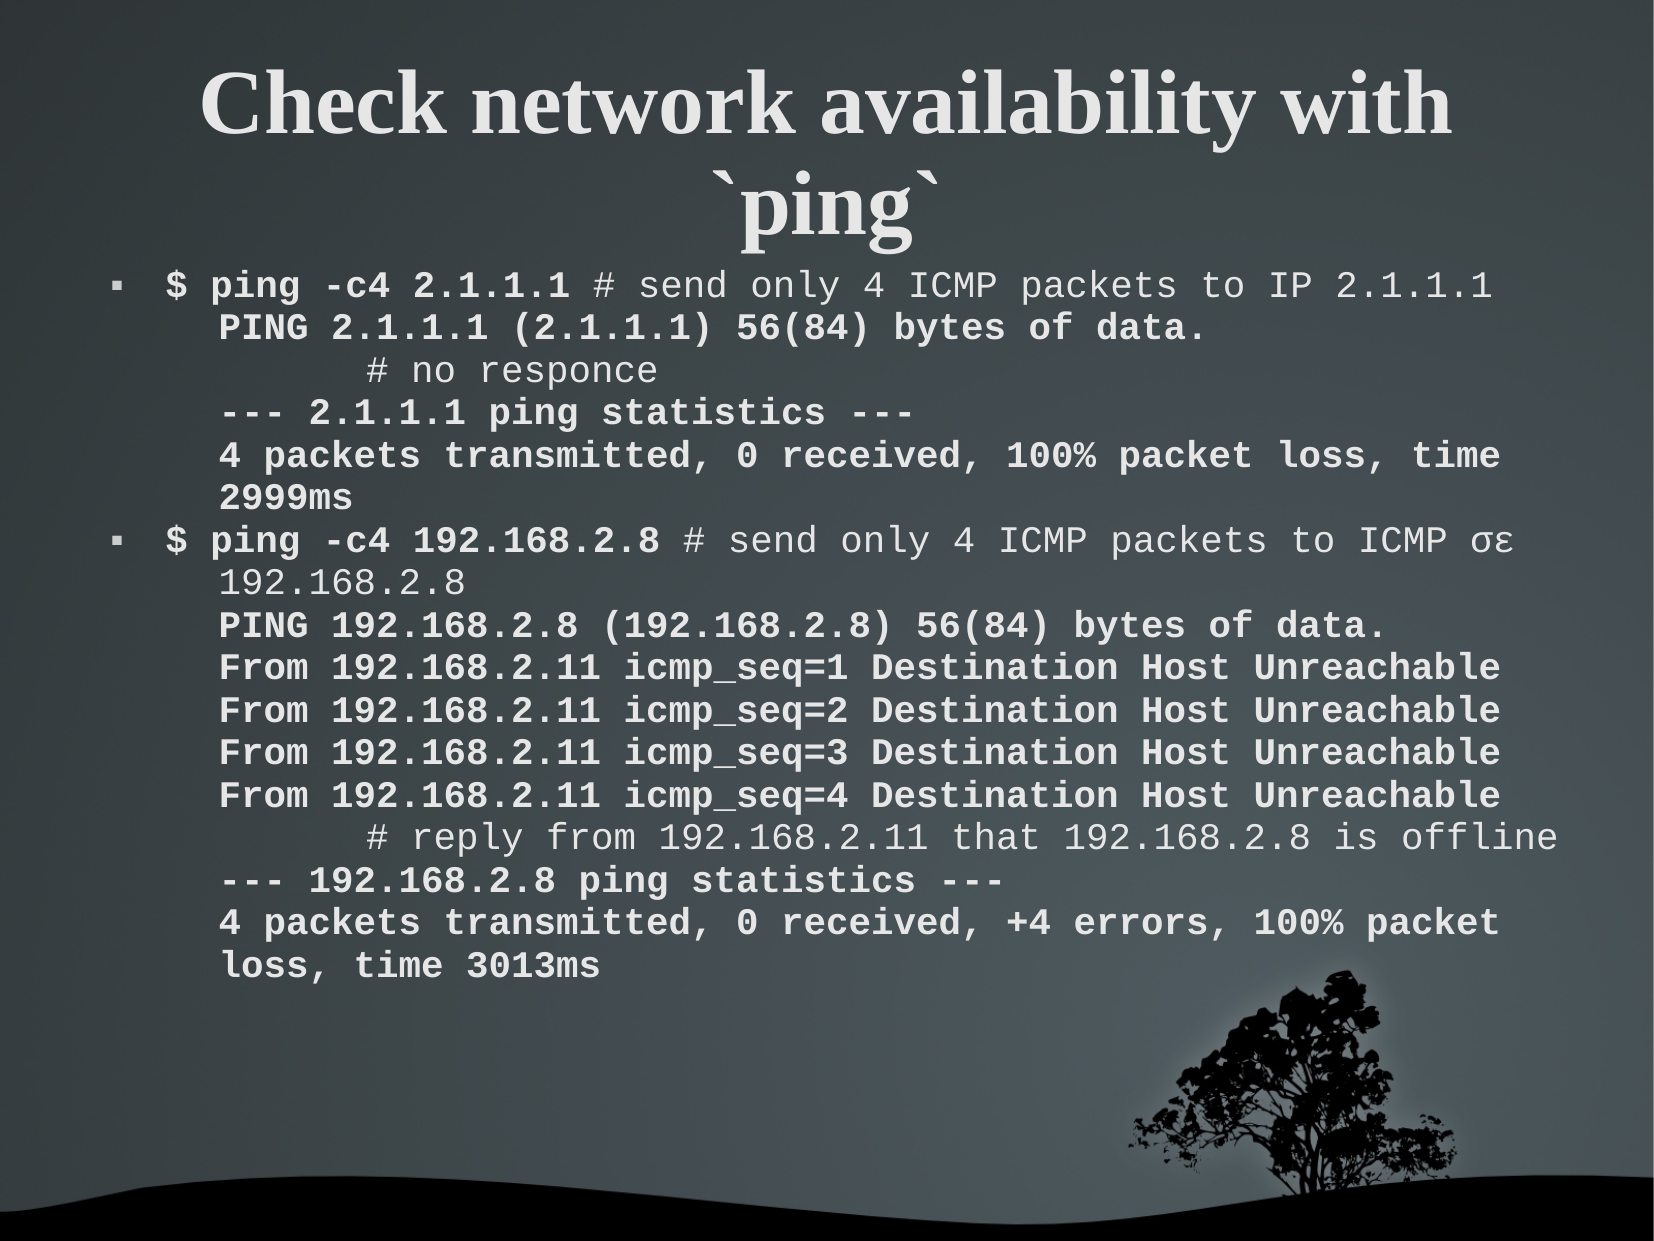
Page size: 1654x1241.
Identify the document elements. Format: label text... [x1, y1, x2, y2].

title Check network availability with `ping` [82, 49, 1571, 257]
picture [0, 0, 1654, 1241]
list $ ping -c4 2.1.1.1 # send only 4 ICMP packets to IP 2.1.1.1 PING 2.1.1.1 (2.1.1.1) 56(84) bytes of data. # no responce --- 2.1.1.1 ping statistics --- 4 packets transmitted, 0 received, 100% packet loss, time 2999ms $ ping -c4 192.168.2.8 # send only 4 ICMP packets to ICMP σε 192.168.2.8 PING 192.168.2.8 (192.168.2.8) 56(84) bytes of data. From 192.168.2.11 icmp_seq=1 Destination Host Unreachable From 192.168.2.11 icmp_seq=2 Destination Host Unreachable From 192.168.2.11 icmp_seq=3 Destination Host Unreachable From 192.168.2.11 icmp_seq=4 Destination Host Unreachable # reply from 192.168.2.11 that 192.168.2.8 is offline --- 192.168.2.8 ping statistics --- 4 packets transmitted, 0 received, +4 errors, 100% packet loss, time 3013ms [76, 265, 1565, 1223]
